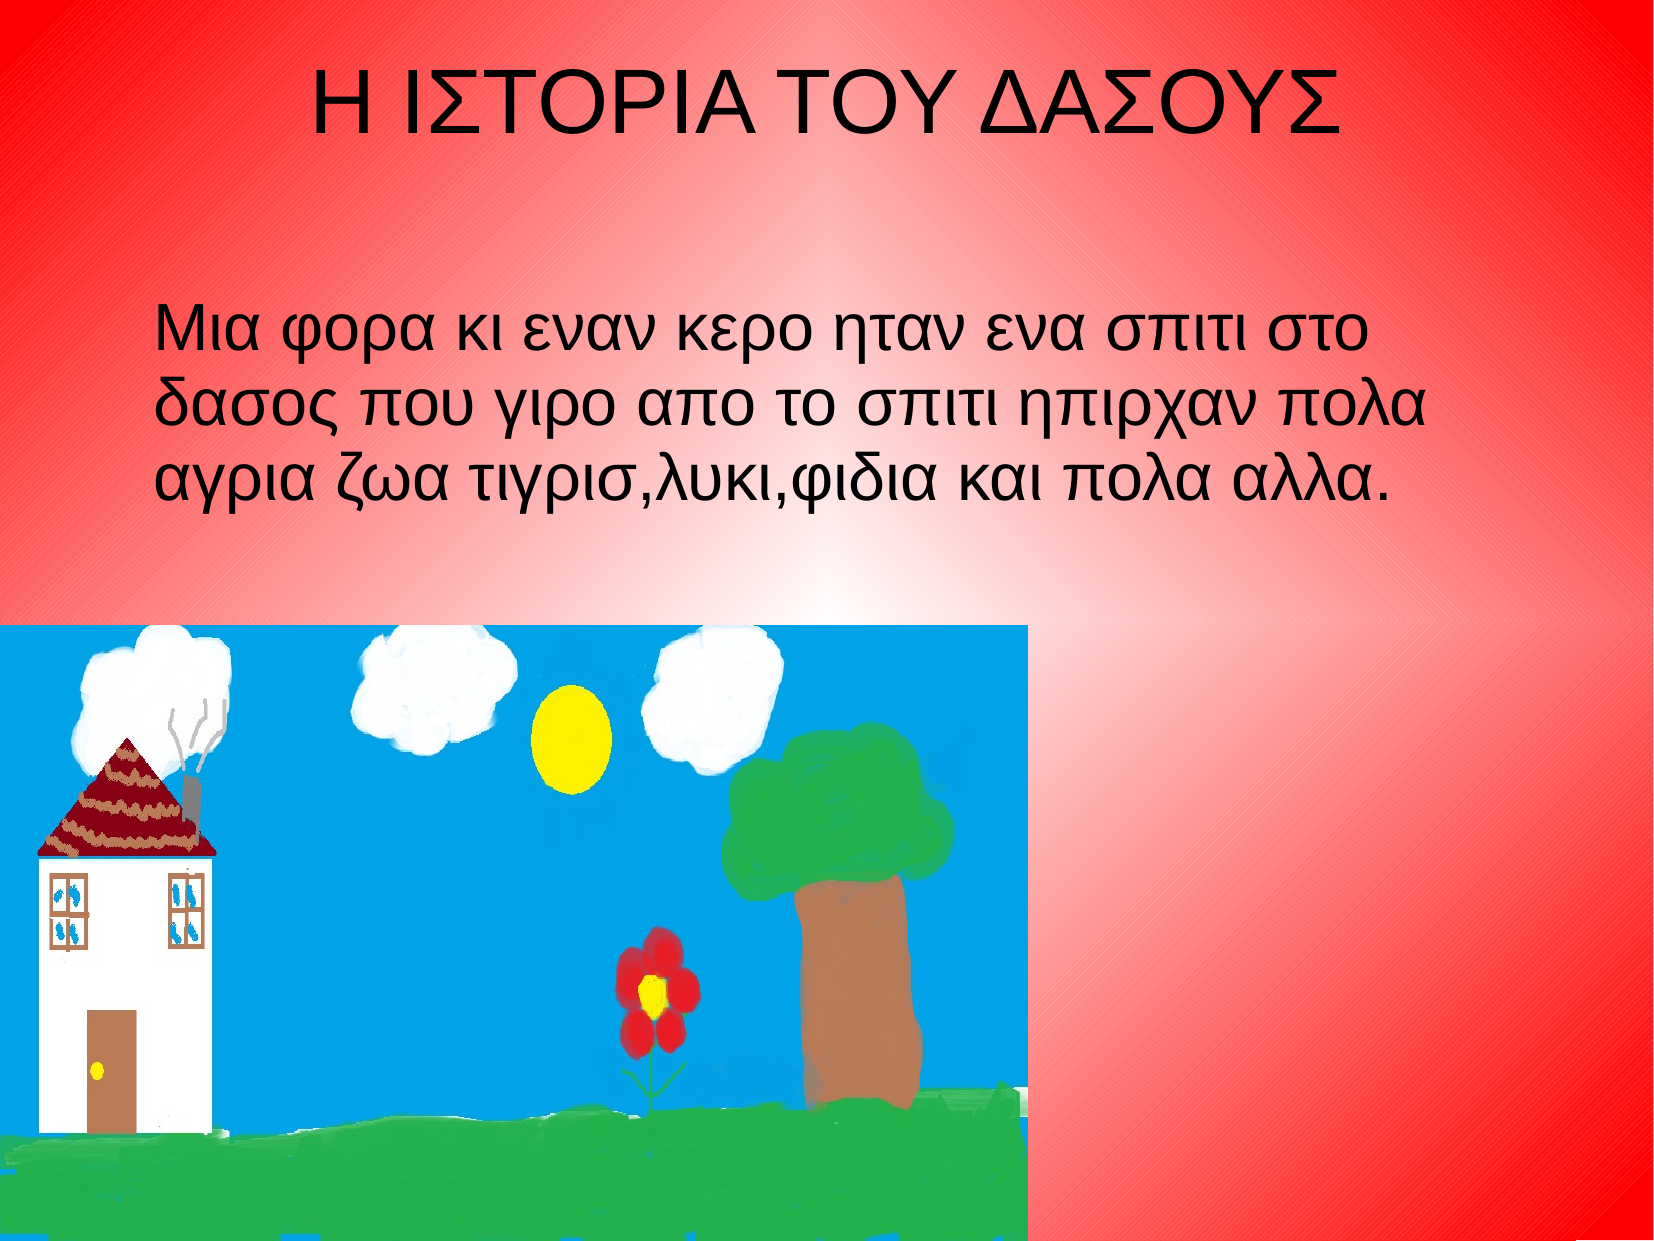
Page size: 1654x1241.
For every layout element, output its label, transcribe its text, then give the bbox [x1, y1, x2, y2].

picture [531, 685, 612, 795]
title Η ΙΣΤΟΡΙΑ ΤΟΥ ΔΑΣΟΥΣ [82, 49, 1571, 257]
picture [0, 625, 1028, 1241]
picture [351, 625, 518, 756]
picture [641, 625, 784, 776]
list Μια φορα κι εναν κερο ηταν ενα σπιτι στο δασος που γιρο απο το σπιτι ηπιρχαν πολα αγρια ζωα τιγρισ,λυκι,φιδια και πολα αλλα. [82, 290, 1538, 1010]
